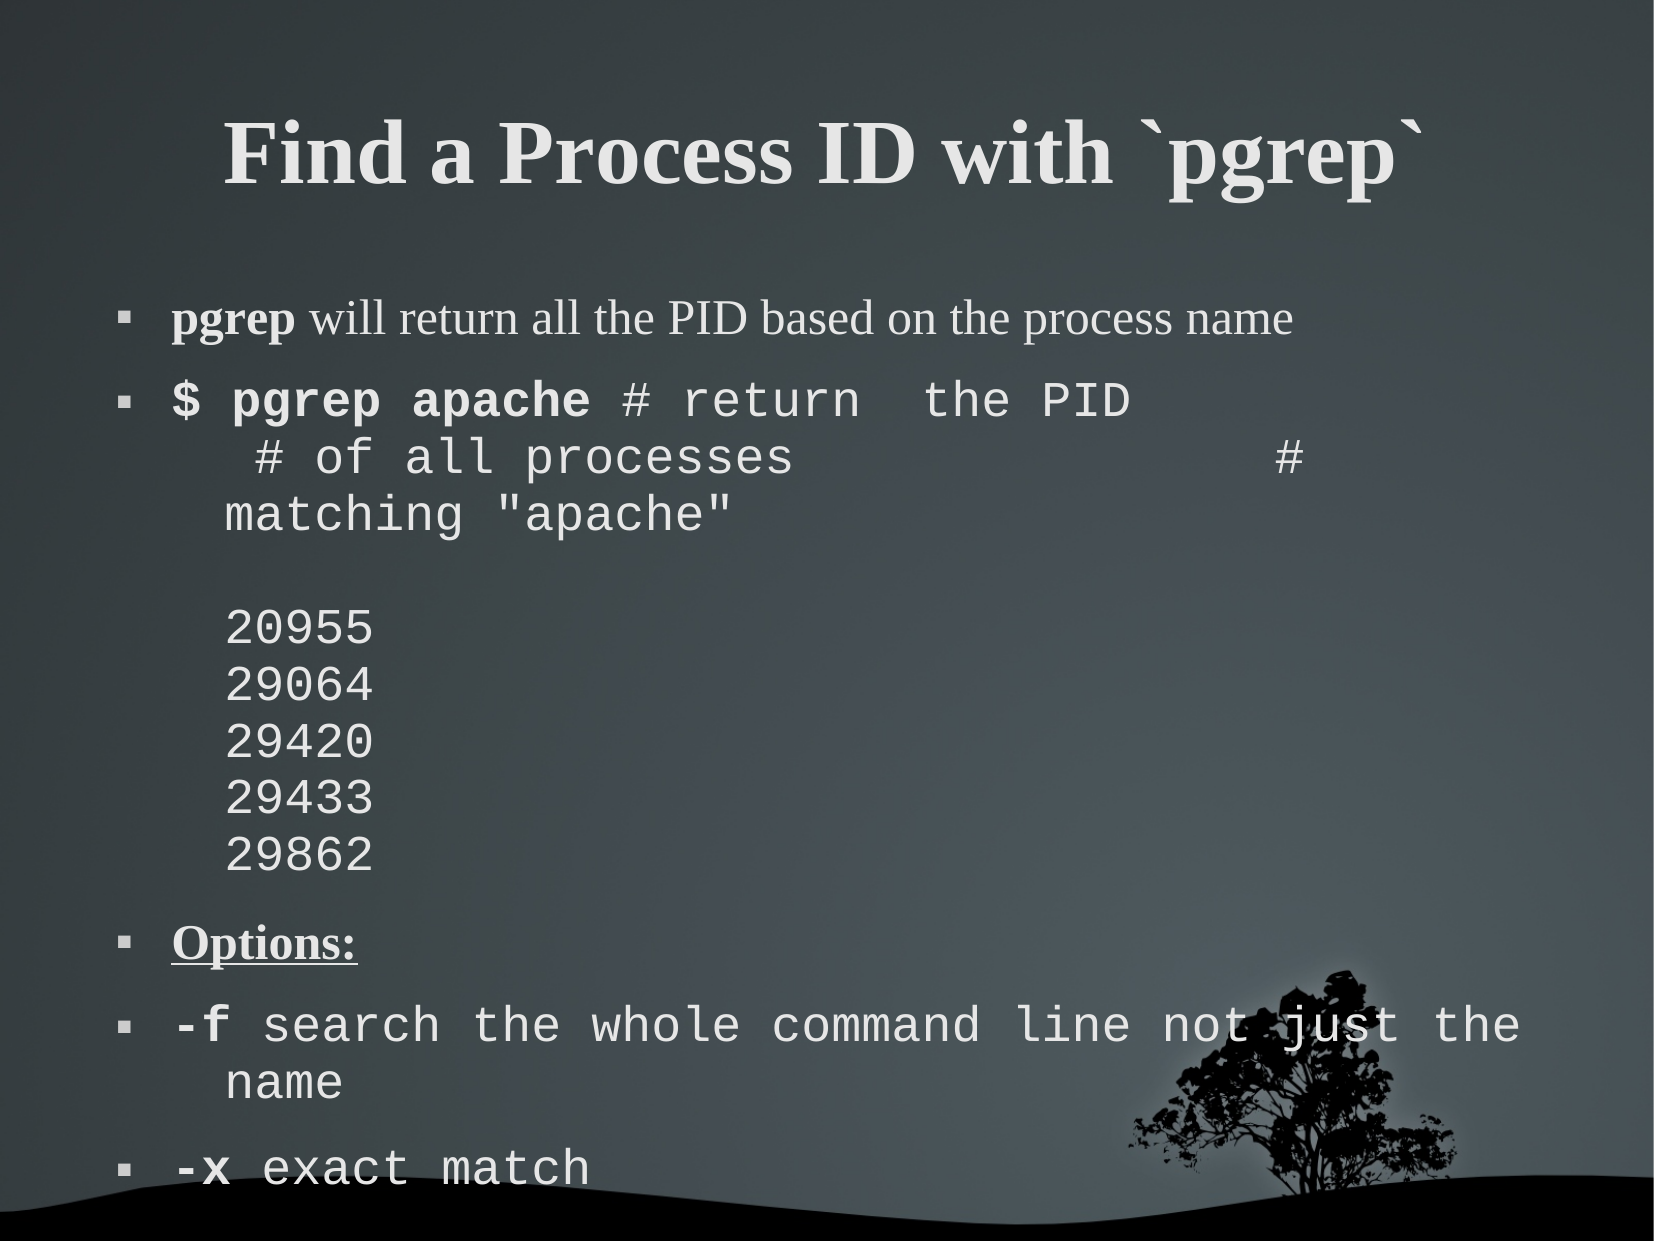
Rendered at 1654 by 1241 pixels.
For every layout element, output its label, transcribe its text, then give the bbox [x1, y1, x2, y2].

picture [0, 0, 1654, 1241]
list pgrep will return all the PID based on the process name $ pgrep apache # return the PID # of all processes # matching "apache" 20955 29064 29420 29433 29862 Options: -f search the whole command line not just the name -x exact match [82, 290, 1571, 1200]
title Find a Process ID with `pgrep` [82, 49, 1571, 257]
